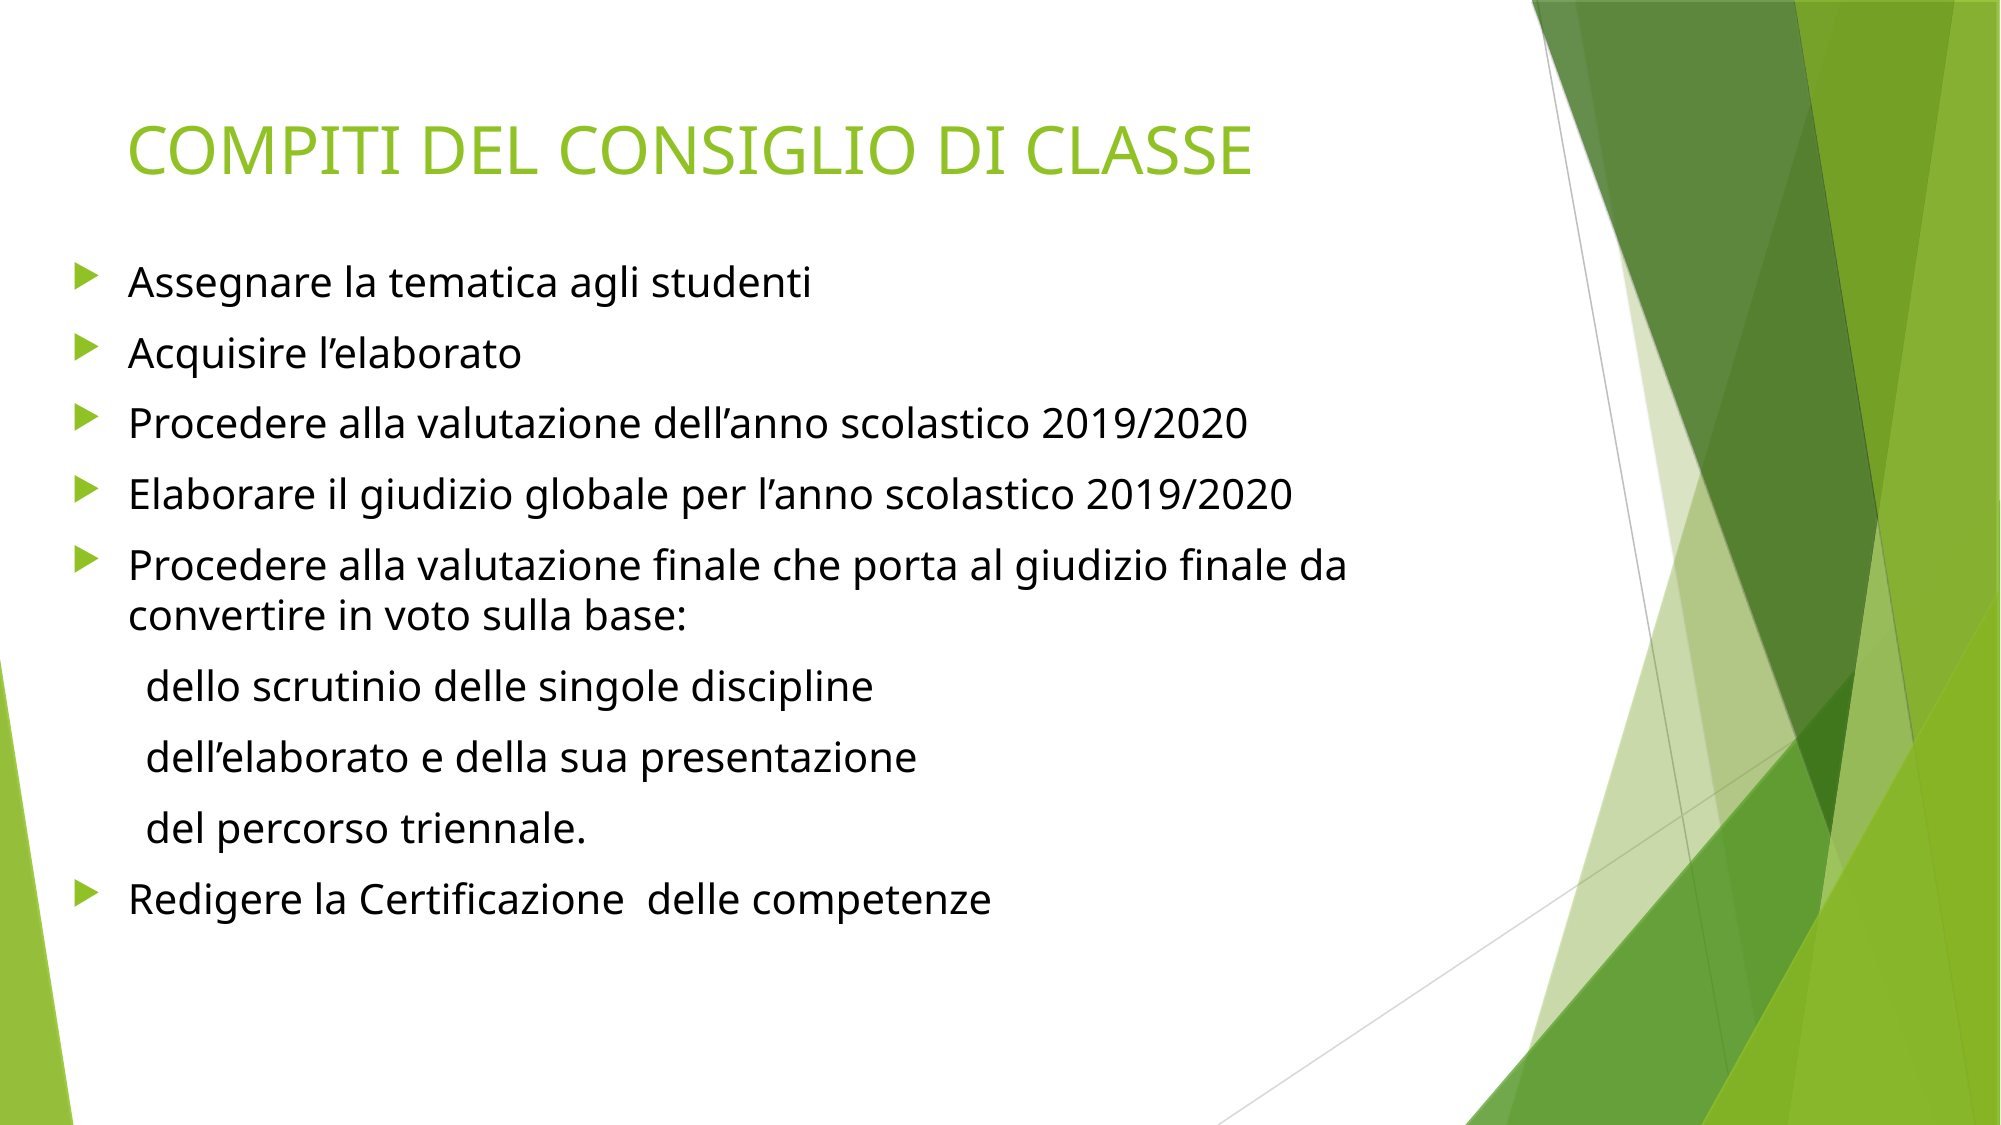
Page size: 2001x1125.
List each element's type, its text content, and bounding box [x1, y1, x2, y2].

title COMPITI DEL CONSIGLIO DI CLASSE [111, 99, 1522, 225]
list Assegnare la tematica agli studenti Acquisire l’elaborato Procedere alla valutazione dell’anno scolastico 2019/2020 Elaborare il giudizio globale per l’anno scolastico 2019/2020 Procedere alla valutazione finale che porta al giudizio finale da convertire in voto sulla base: dello scrutinio delle singole discipline dell’elaborato e della sua presentazione del percorso triennale. Redigere la Certificazione delle competenze [56, 248, 1522, 991]
